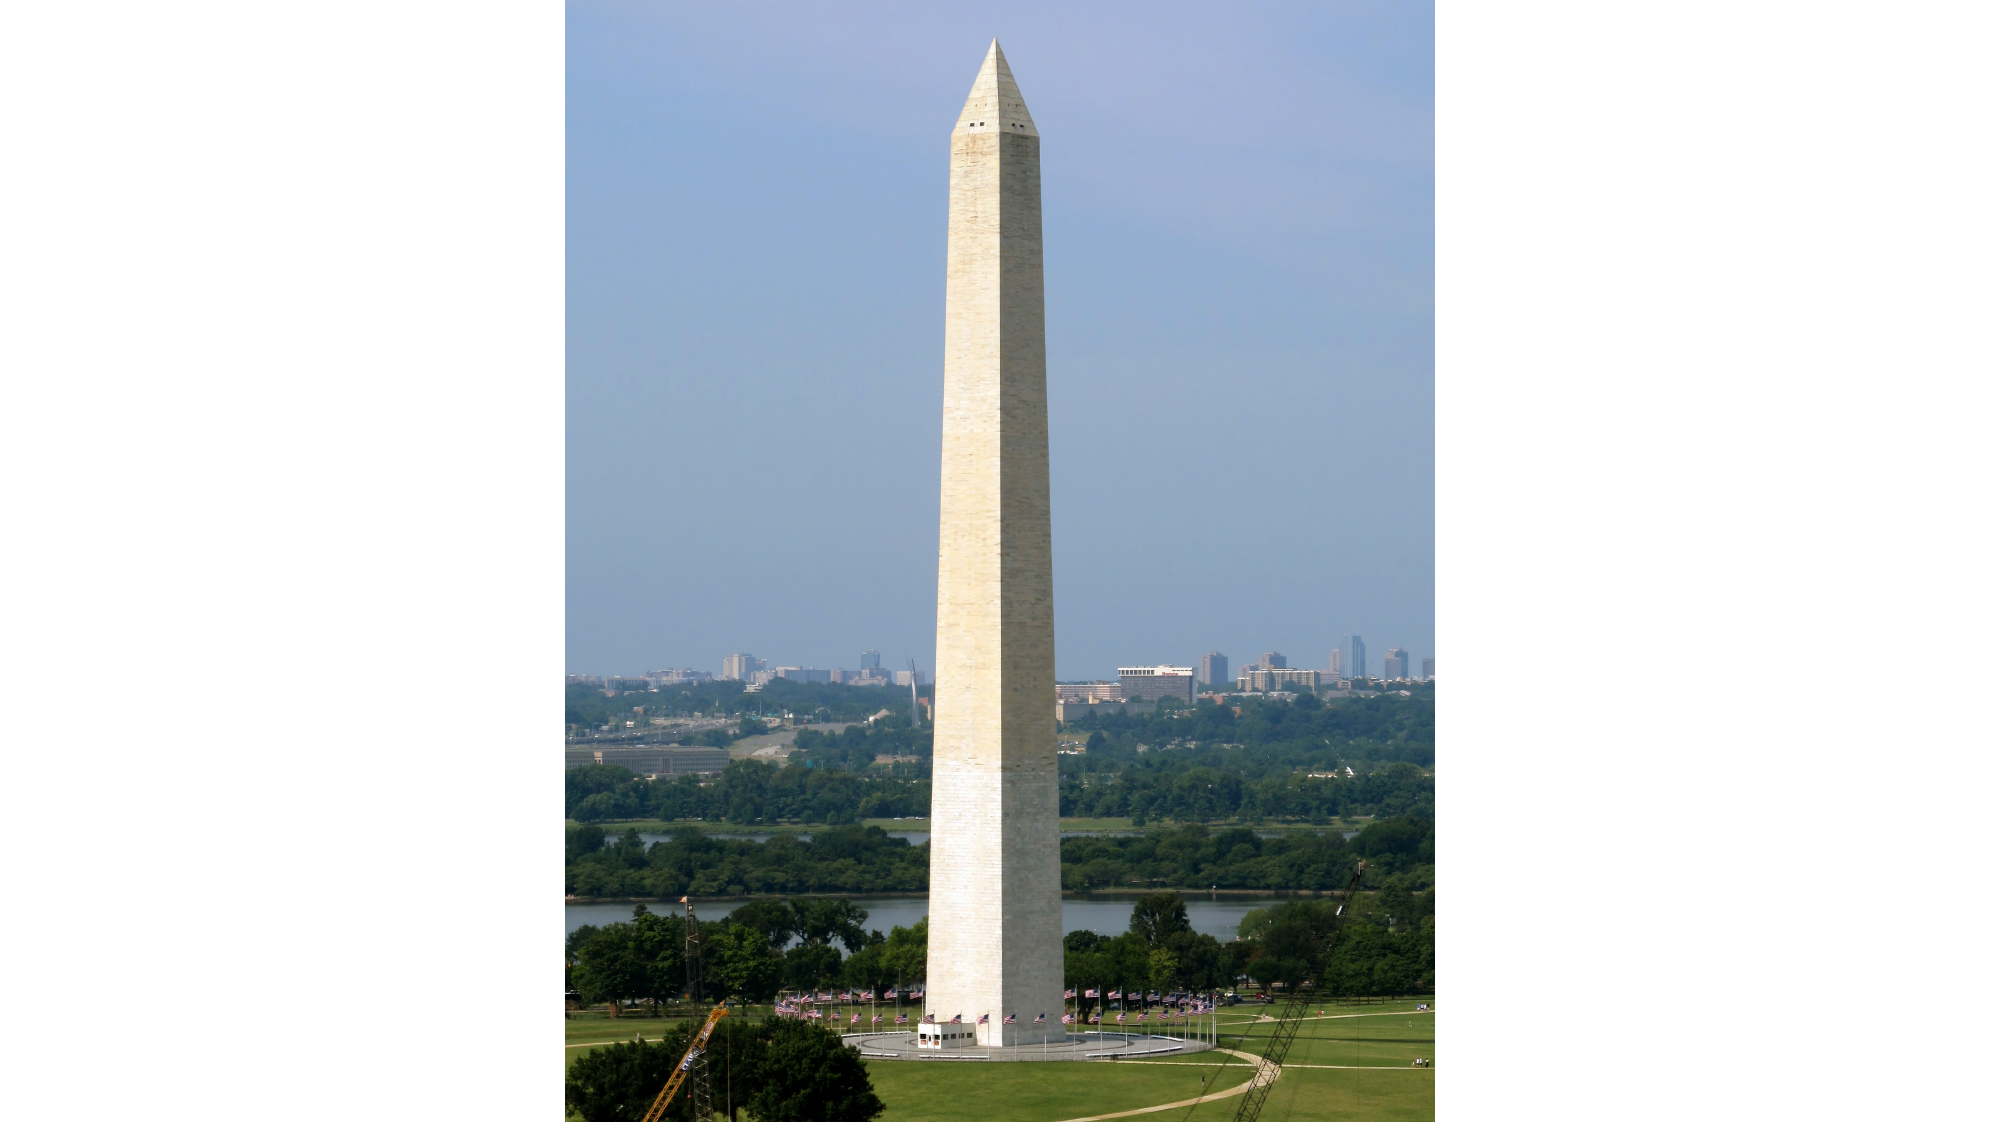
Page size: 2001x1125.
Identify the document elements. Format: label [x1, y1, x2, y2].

picture [565, 0, 1435, 1122]
